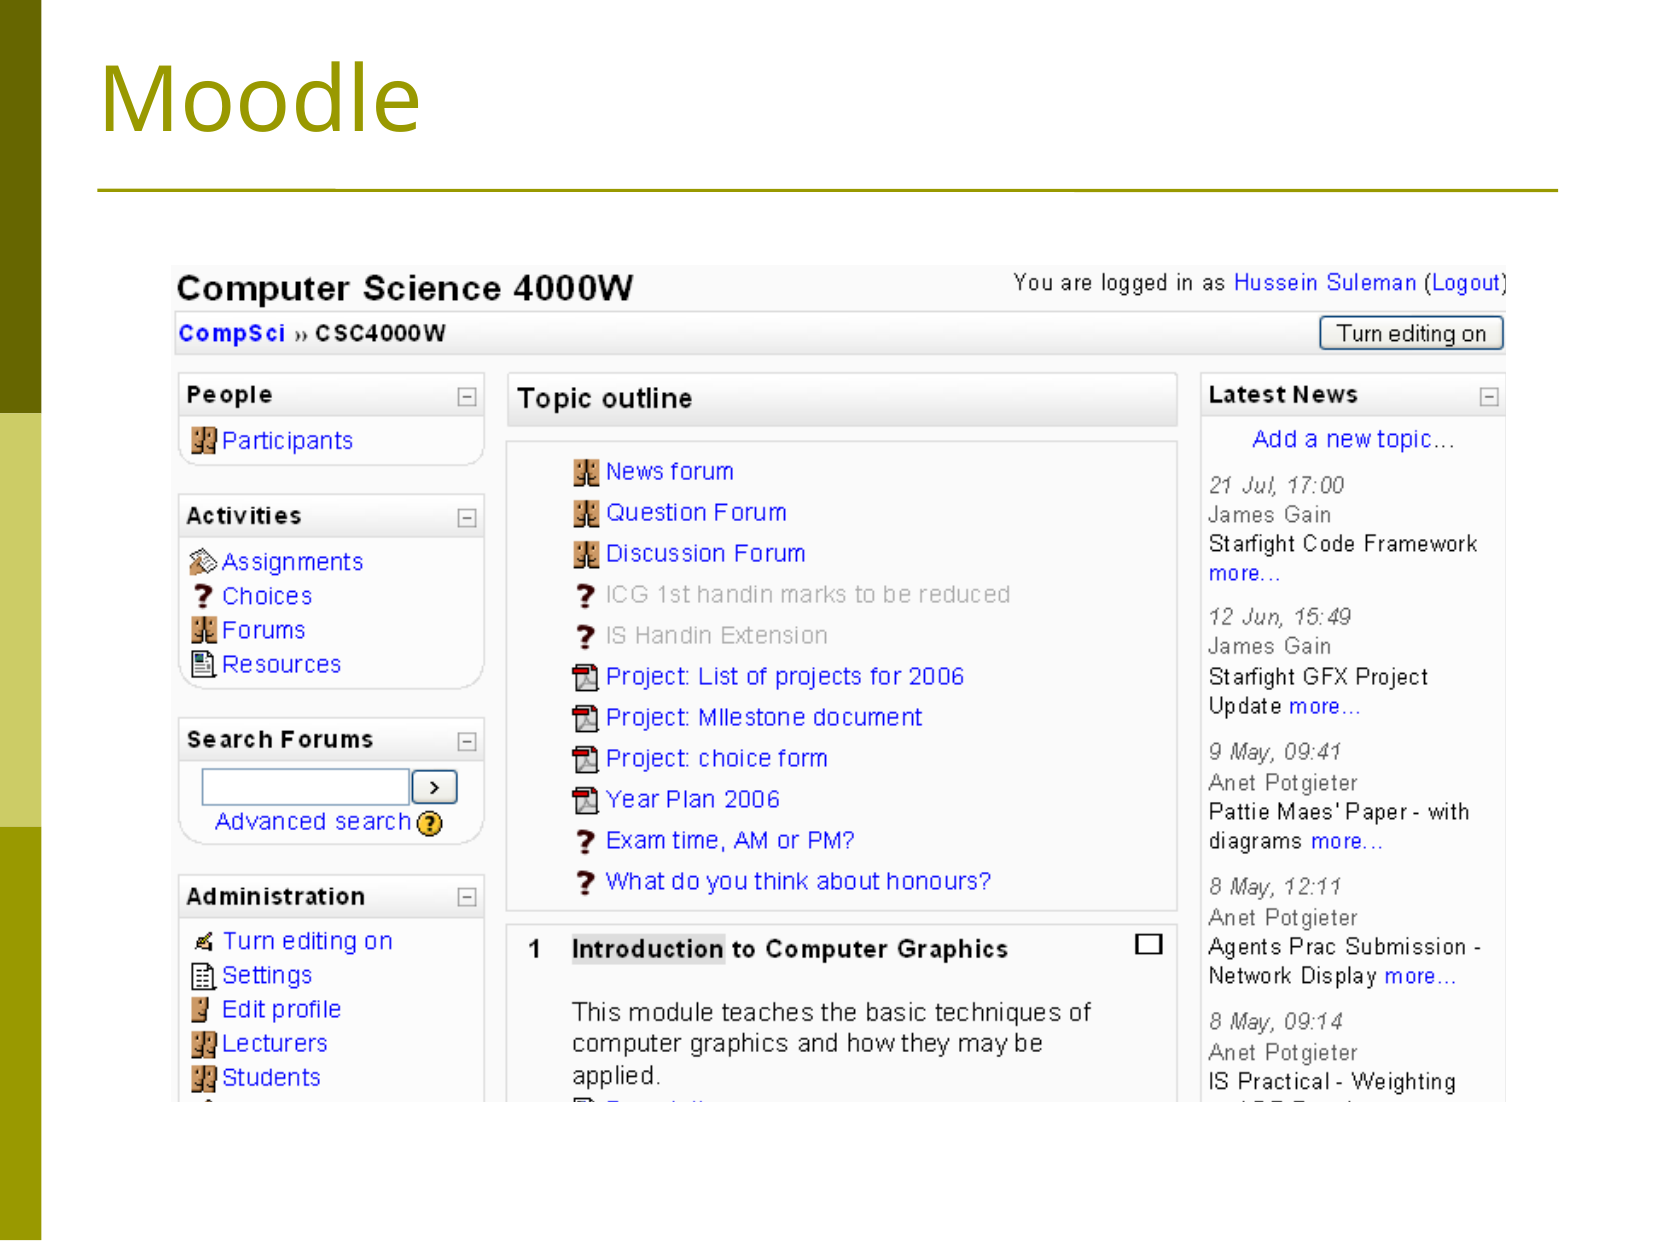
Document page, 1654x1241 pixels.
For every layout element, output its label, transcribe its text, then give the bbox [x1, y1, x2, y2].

title Moodle [82, 0, 1571, 164]
picture [171, 265, 1506, 1102]
